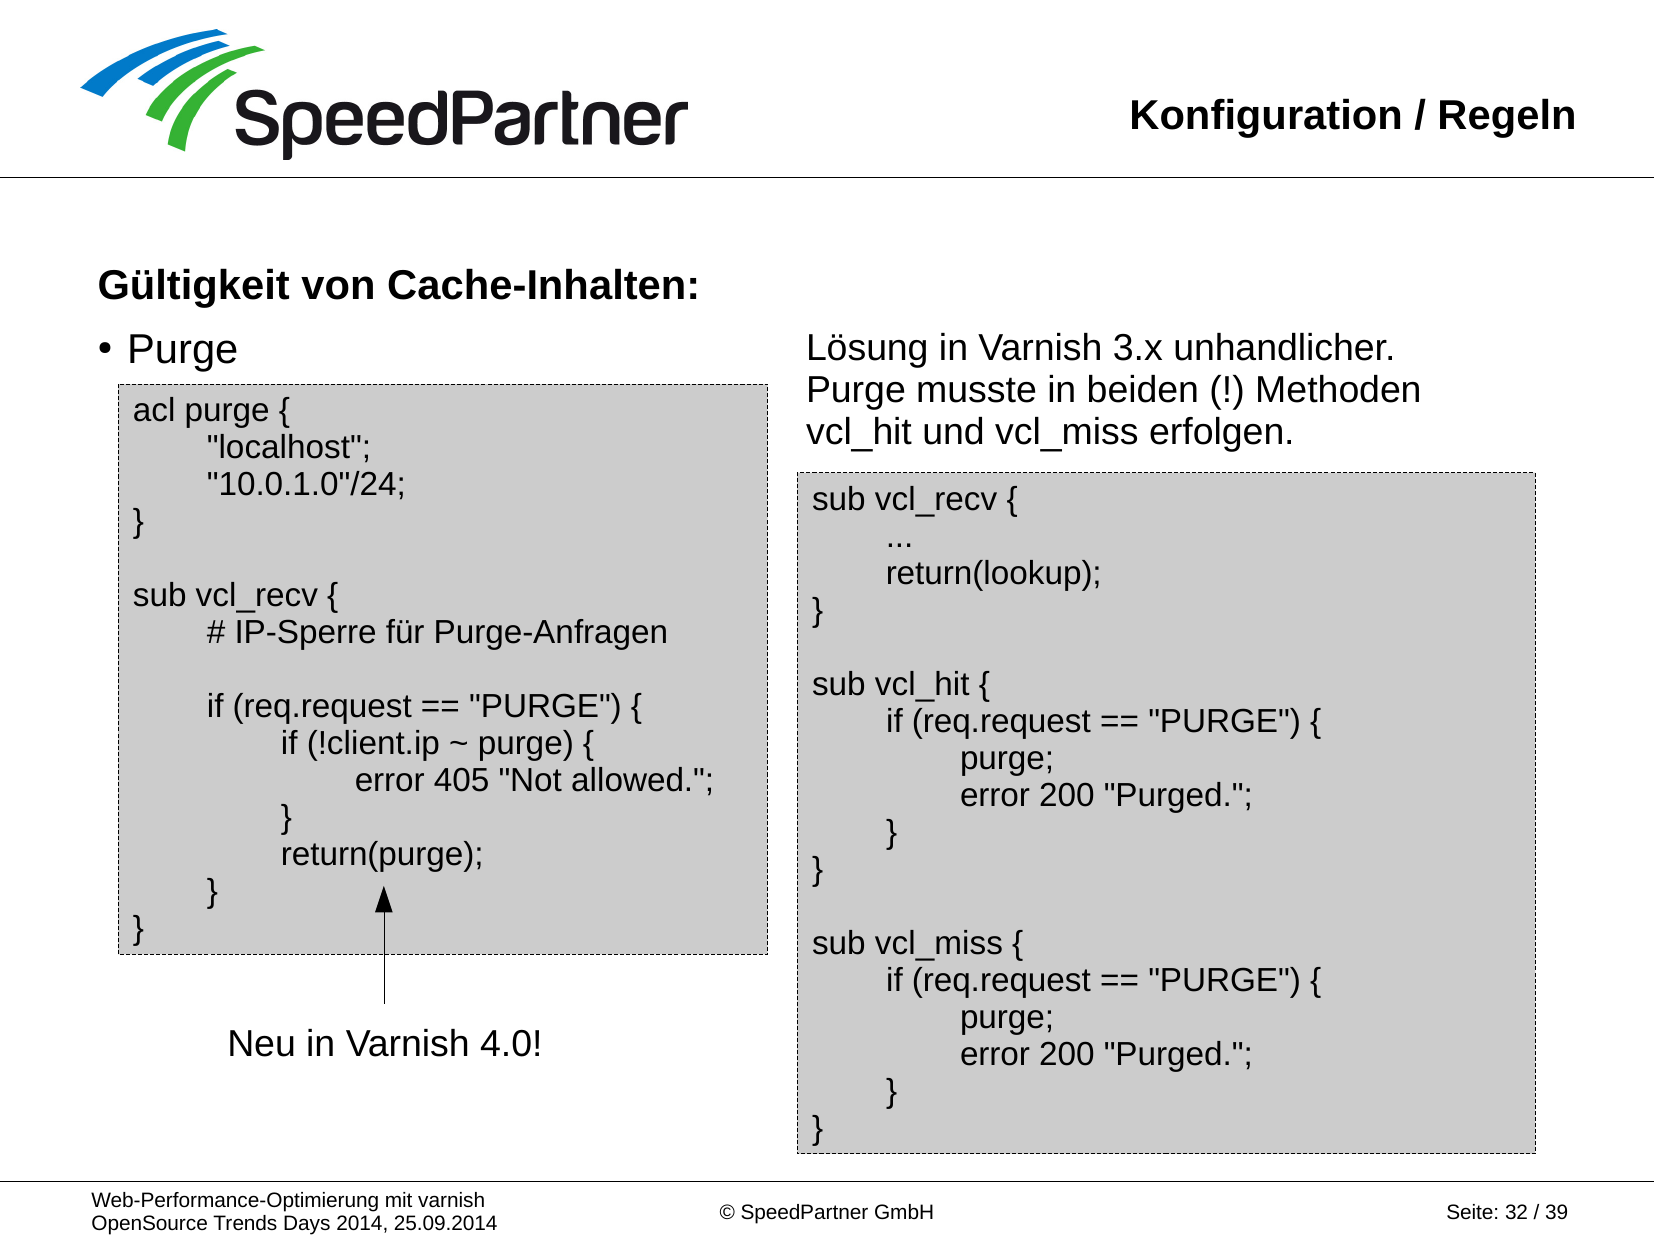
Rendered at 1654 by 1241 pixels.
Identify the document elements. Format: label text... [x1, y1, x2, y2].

picture [80, 29, 688, 160]
text_box sub vcl_recv { ... return(lookup); } sub vcl_hit { if (req.request == "PURGE") { purge; error 200 "Purged."; } } sub vcl_miss { if (req.request == "PURGE") { purge; error 200 "Purged."; } } [797, 472, 1536, 1154]
title Konfiguration / Regeln [590, 70, 1577, 160]
text_box Gültigkeit von Cache-Inhalten: Purge [82, 254, 1565, 1177]
text_box acl purge { "localhost"; "10.0.1.0"/24; } sub vcl_recv { # IP-Sperre für Purge-Anfragen if (req.request == "PURGE") { if (!client.ip ~ purge) { error 405 "Not allowed."; } return(purge); } } [118, 384, 768, 955]
text_box Lösung in Varnish 3.x unhandlicher. Purge musste in beiden (!) Methoden vcl_hit und vcl_miss erfolgen. [791, 318, 1530, 460]
text_box Neu in Varnish 4.0! [212, 1015, 557, 1073]
